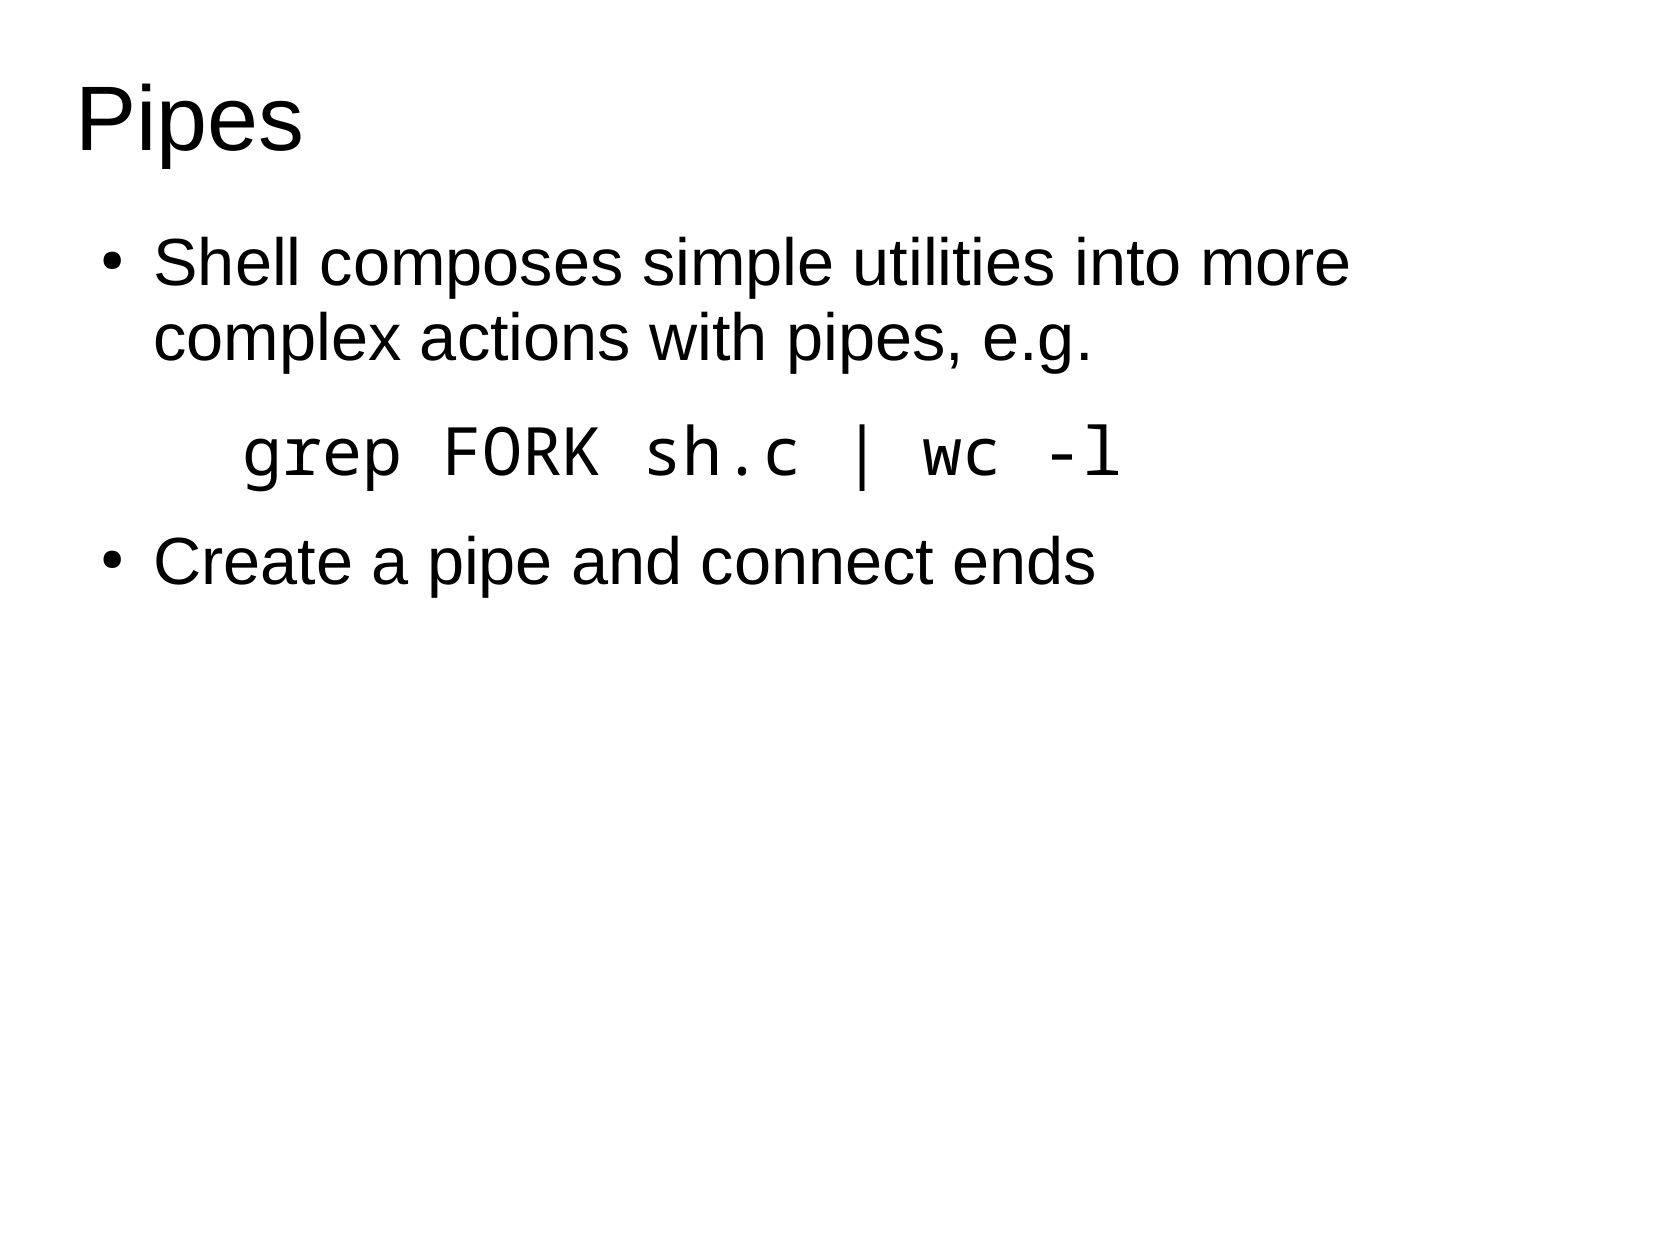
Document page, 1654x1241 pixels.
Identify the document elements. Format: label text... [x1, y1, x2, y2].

title Pipes [75, 49, 1538, 188]
list Shell composes simple utilities into more complex actions with pipes, e.g. grep FORK sh.c | wc -l Create a pipe and connect ends [82, 225, 1571, 1163]
